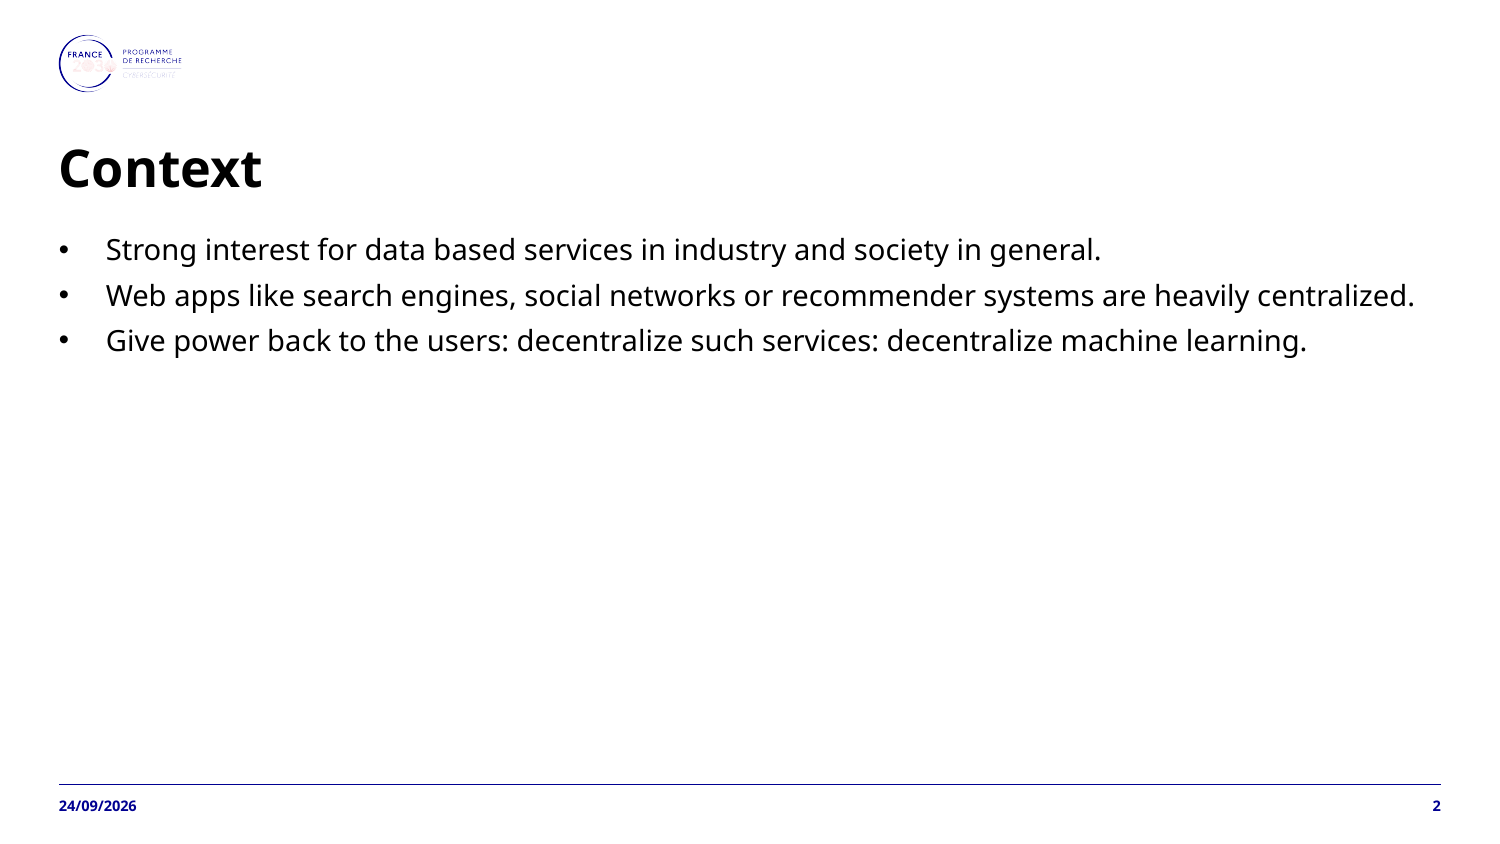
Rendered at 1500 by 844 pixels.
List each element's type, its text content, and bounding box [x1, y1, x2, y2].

title Context [59, 142, 1441, 231]
slide_number 23 [1364, 784, 1441, 830]
slide_number 26/01/2024 [59, 784, 260, 830]
picture [46, 22, 194, 105]
list Strong interest for data based services in industry and society in general. Web apps like search engines, social networks or recommender systems are heavily centralized. Give power back to the users: decentralize such services: decentralize machine learning. [58, 231, 1441, 675]
